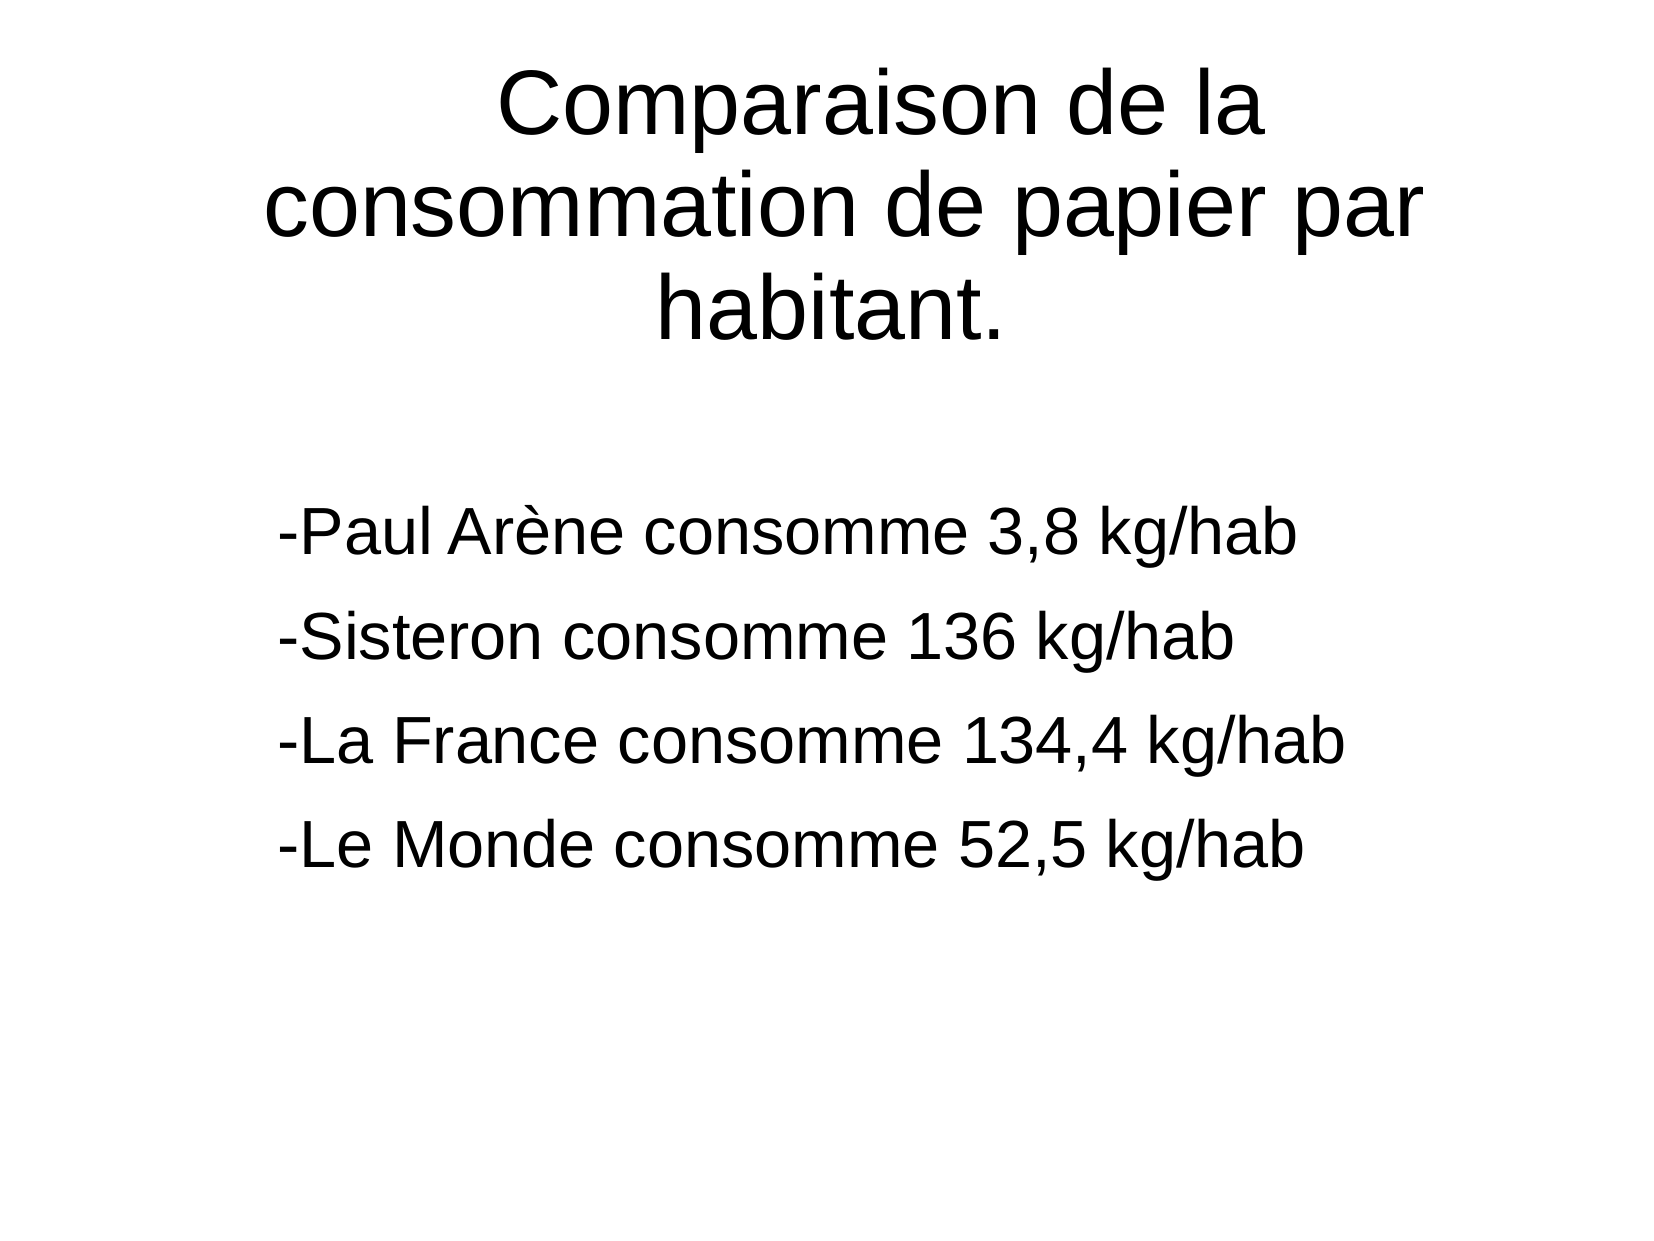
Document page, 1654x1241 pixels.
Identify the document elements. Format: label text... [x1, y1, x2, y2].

title Comparaison de la consommation de papier par habitant. [118, 0, 1571, 411]
list -Paul Arène consomme 3,8 kg/hab -Sisteron consomme 136 kg/hab -La France consomme 134,4 kg/hab -Le Monde consomme 52,5 kg/hab [206, 390, 1506, 1241]
